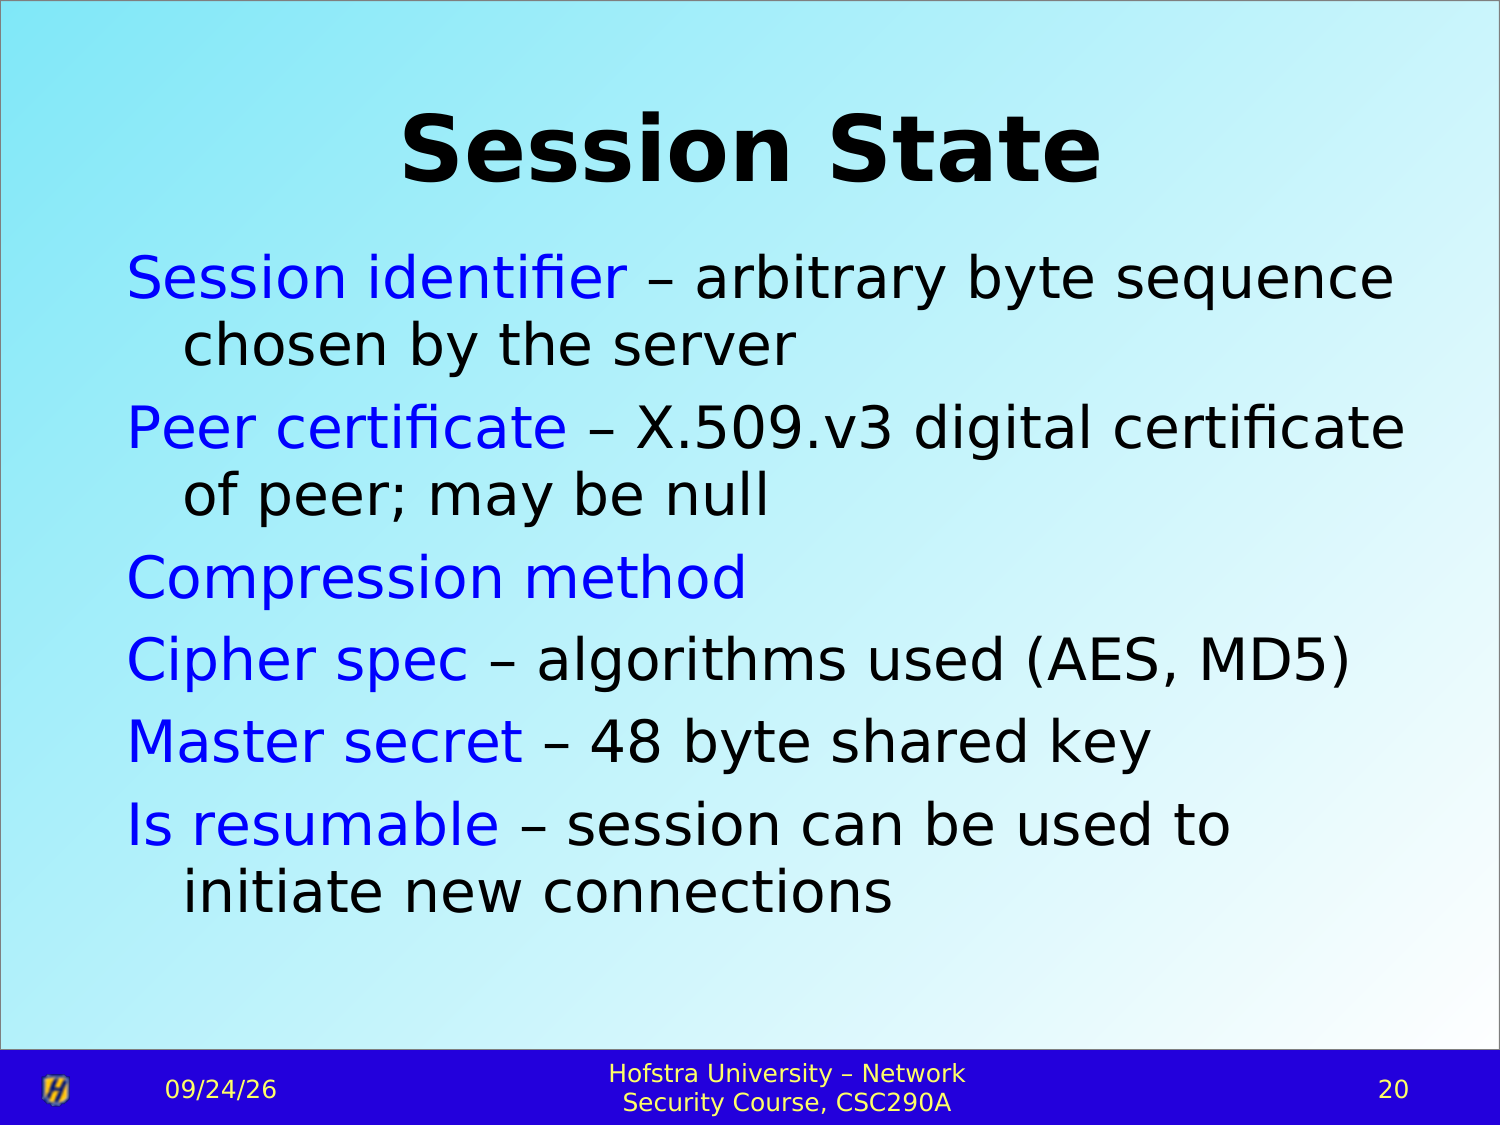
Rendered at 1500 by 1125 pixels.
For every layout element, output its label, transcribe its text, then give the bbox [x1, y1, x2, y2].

title Session State [112, 85, 1391, 212]
list Session identifier – arbitrary byte sequence chosen by the server Peer certificate – X.509.v3 digital certificate of peer; may be null Compression method Cipher spec – algorithms used (AES, MD5) Master secret – 48 byte shared key Is resumable – session can be used to initiate new connections [111, 236, 1426, 935]
picture [37, 1072, 76, 1110]
